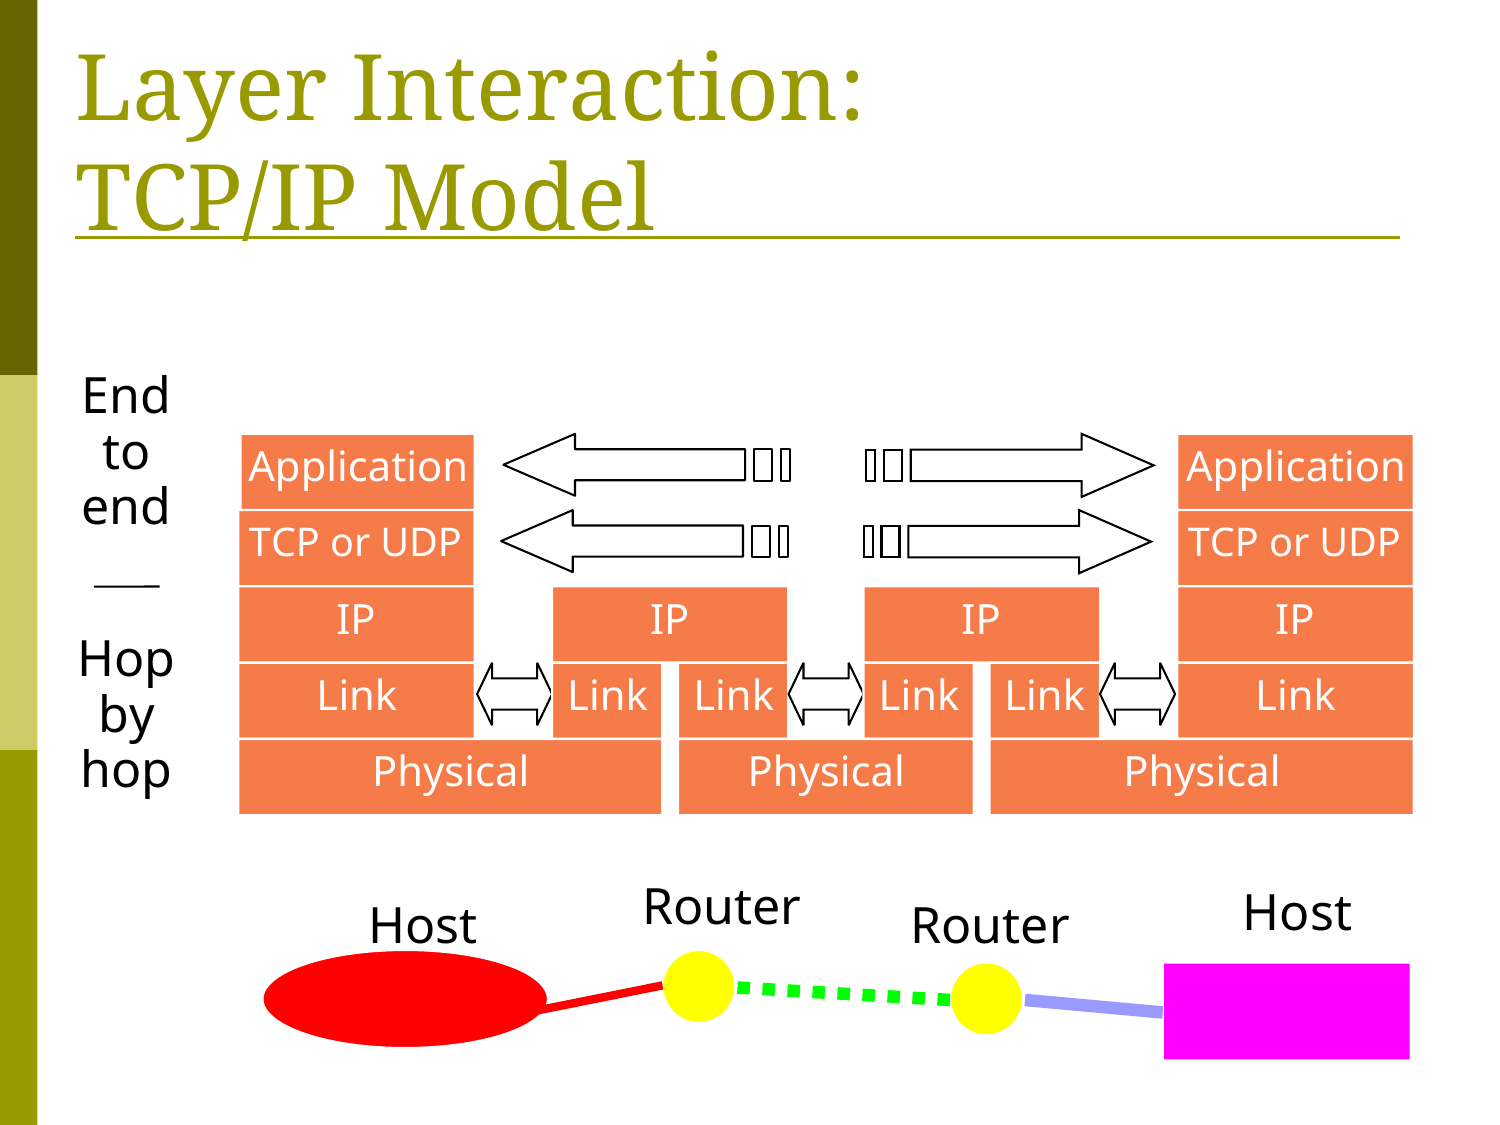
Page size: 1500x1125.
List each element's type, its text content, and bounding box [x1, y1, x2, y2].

text_box IP [946, 586, 1016, 652]
text_box Link [552, 662, 663, 728]
text_box [662, 950, 736, 1023]
text_box [863, 586, 1101, 663]
text_box Link [989, 662, 1101, 728]
text_box Application [1171, 433, 1421, 499]
text_box Link [863, 662, 974, 728]
text_box Physical [357, 739, 545, 804]
text_box [262, 953, 548, 1048]
title Layer Interaction: TCP/IP Model [75, 29, 1426, 250]
text_box [1177, 499, 1414, 510]
text_box Hop by hop [57, 620, 196, 807]
text_box [1162, 962, 1411, 1061]
text_box TCP or UDP [1173, 510, 1417, 573]
text_box [989, 573, 1414, 816]
text_box [552, 586, 789, 663]
text_box Application [233, 433, 484, 499]
text_box [238, 573, 663, 816]
text_box [950, 963, 1023, 1036]
text_box TCP or UDP [234, 510, 477, 573]
text_box [240, 499, 475, 510]
text_box IP [1260, 586, 1330, 652]
text_box Host [353, 887, 493, 963]
text_box IP [321, 586, 391, 652]
text_box Physical [1108, 739, 1296, 804]
text_box [678, 728, 974, 816]
text_box Link [1240, 662, 1351, 728]
text_box IP [635, 586, 705, 652]
text_box End to end [57, 357, 196, 544]
text_box Link [301, 662, 412, 728]
text_box Host [1228, 875, 1368, 950]
text_box Router [627, 869, 817, 944]
text_box Physical [732, 739, 920, 804]
text_box Router [895, 887, 1085, 963]
text_box Link [678, 662, 789, 728]
